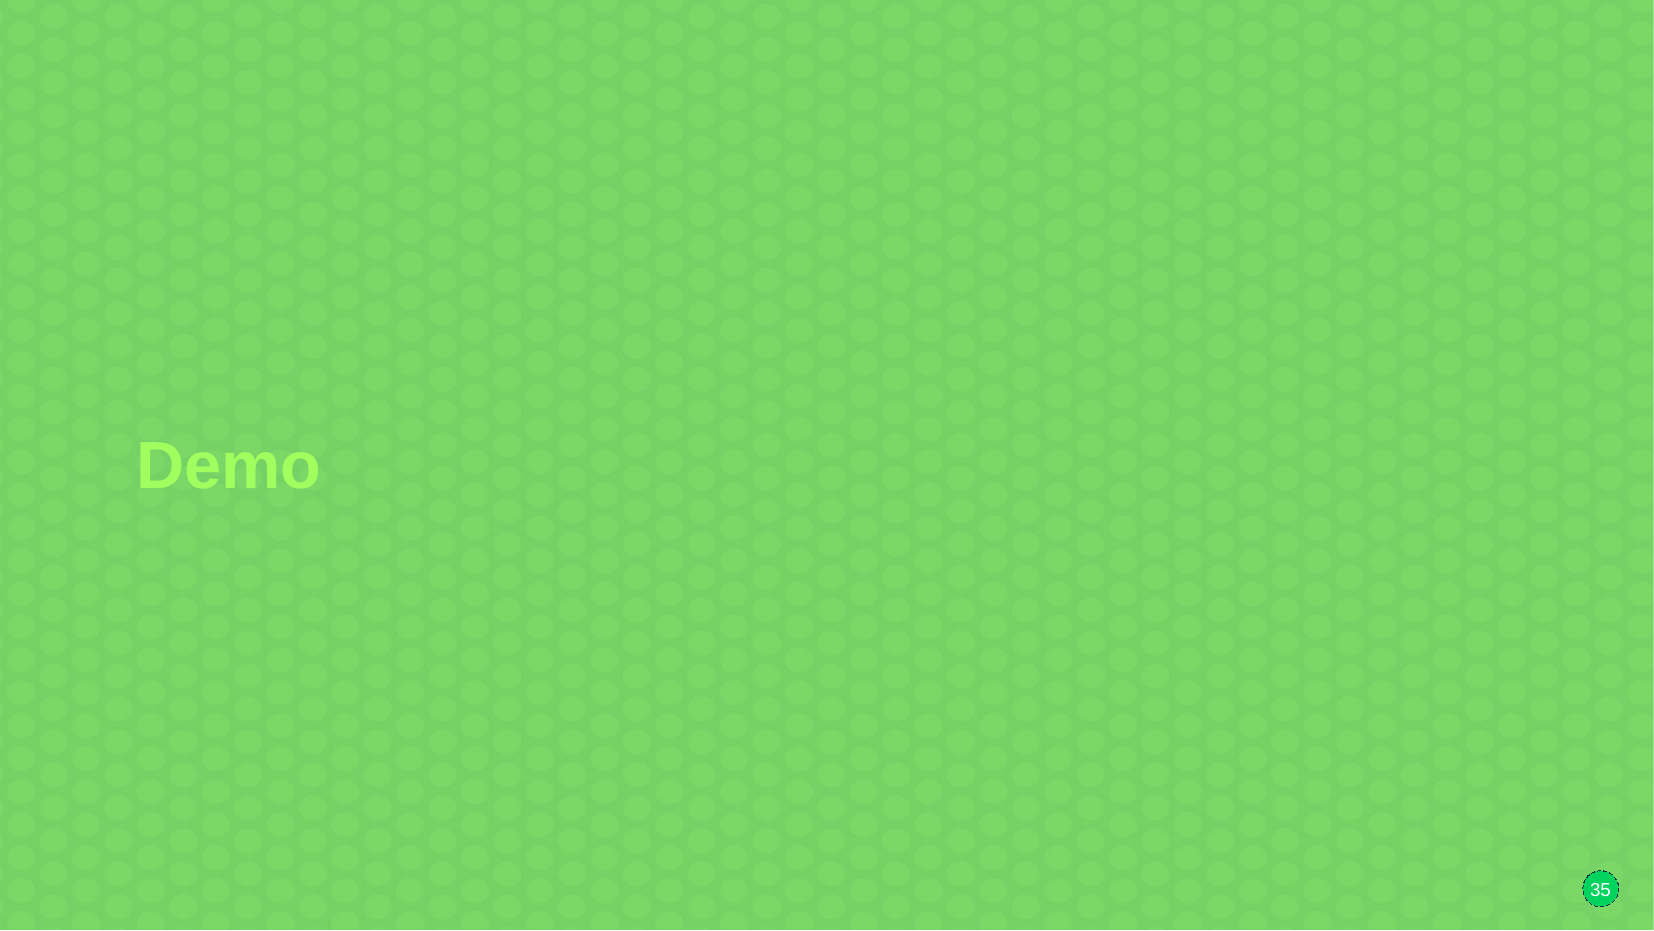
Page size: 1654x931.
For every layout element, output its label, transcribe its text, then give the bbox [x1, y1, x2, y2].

picture [0, 0, 1654, 930]
title Demo [121, 387, 1531, 543]
